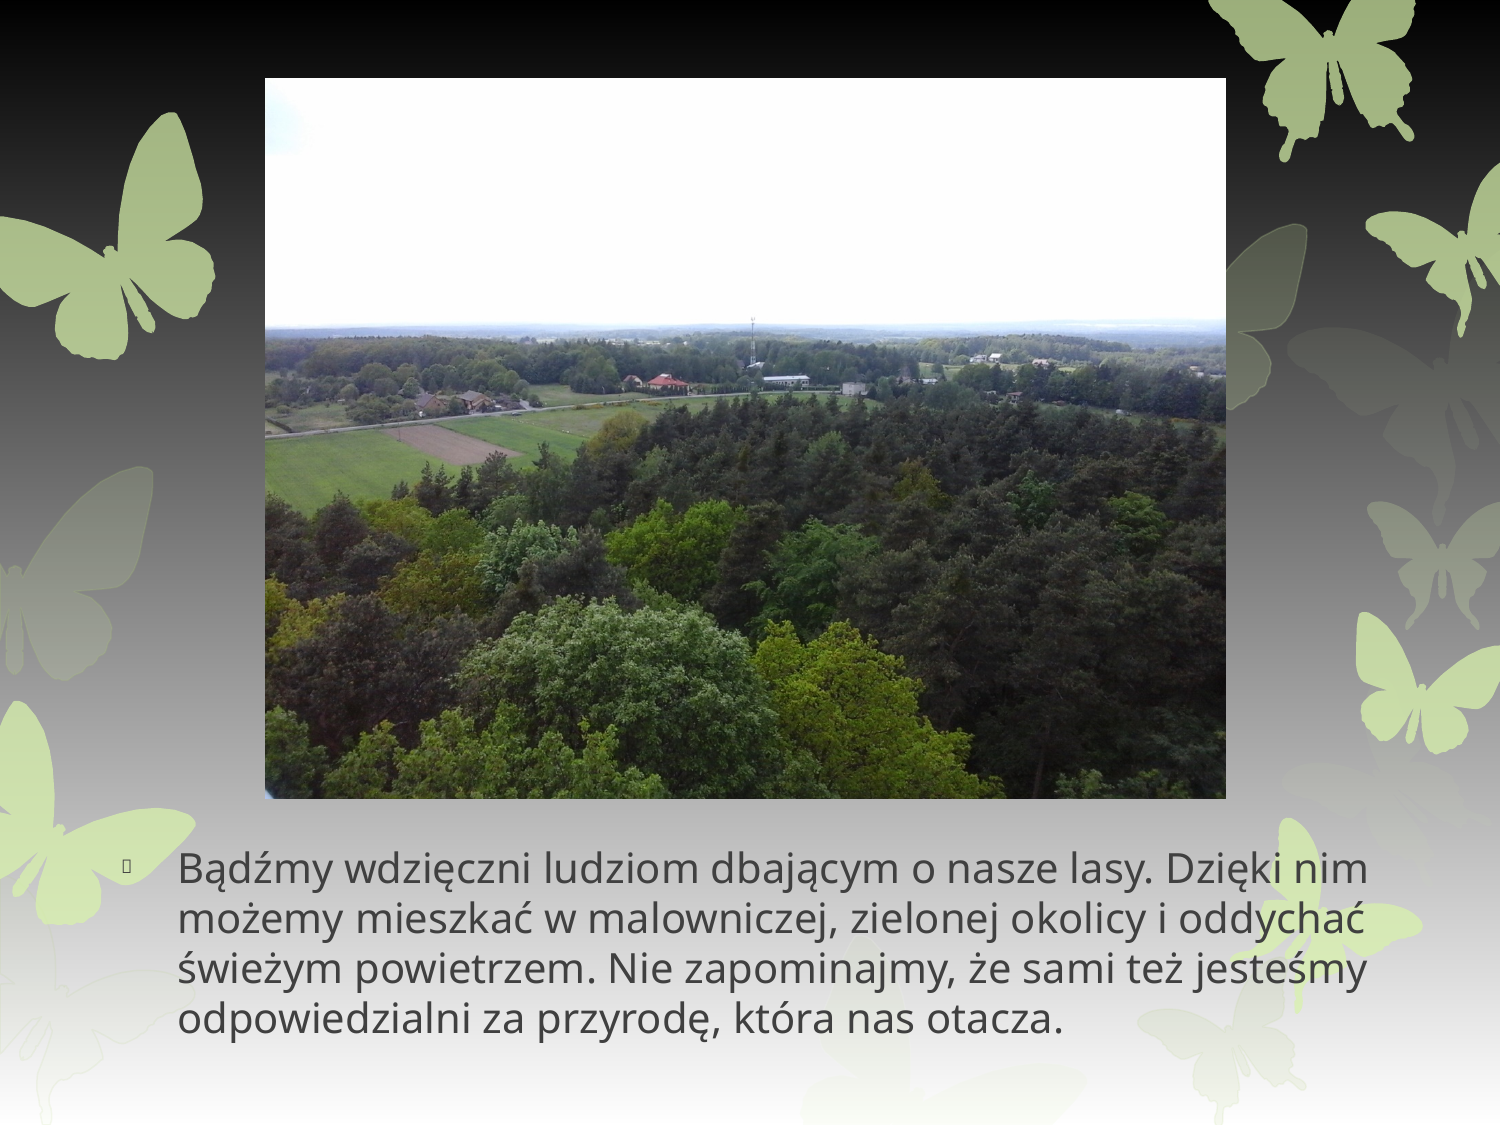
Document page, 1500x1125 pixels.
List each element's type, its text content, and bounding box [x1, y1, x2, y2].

picture [265, 78, 1226, 799]
list Bądźmy wdzięczni ludziom dbającym o nasze lasy. Dzięki nim możemy mieszkać w malowniczej, zielonej okolicy i oddychać świeżym powietrzem. Nie zapominajmy, że sami też jesteśmy odpowiedzialni za przyrodę, która nas otacza. [106, 834, 1394, 1083]
